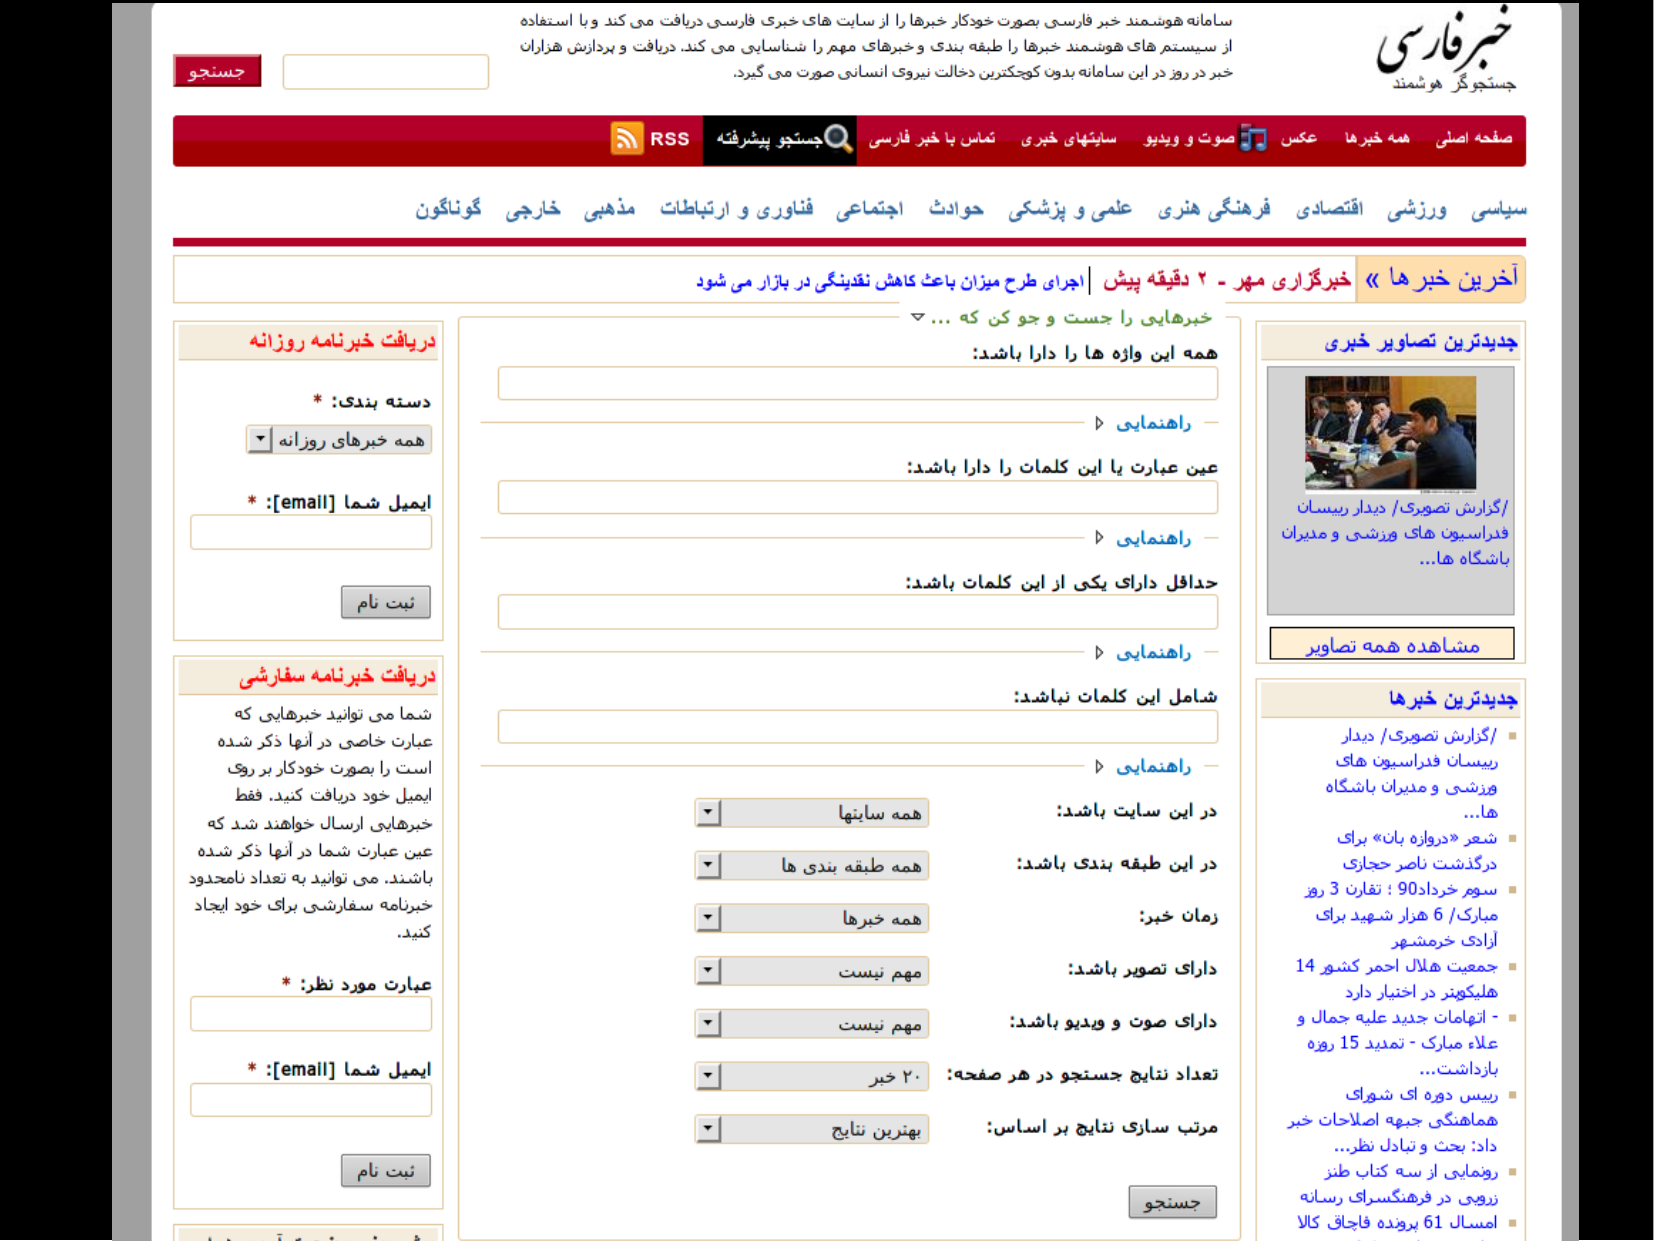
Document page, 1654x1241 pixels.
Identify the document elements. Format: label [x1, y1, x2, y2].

picture [112, 3, 1579, 1241]
